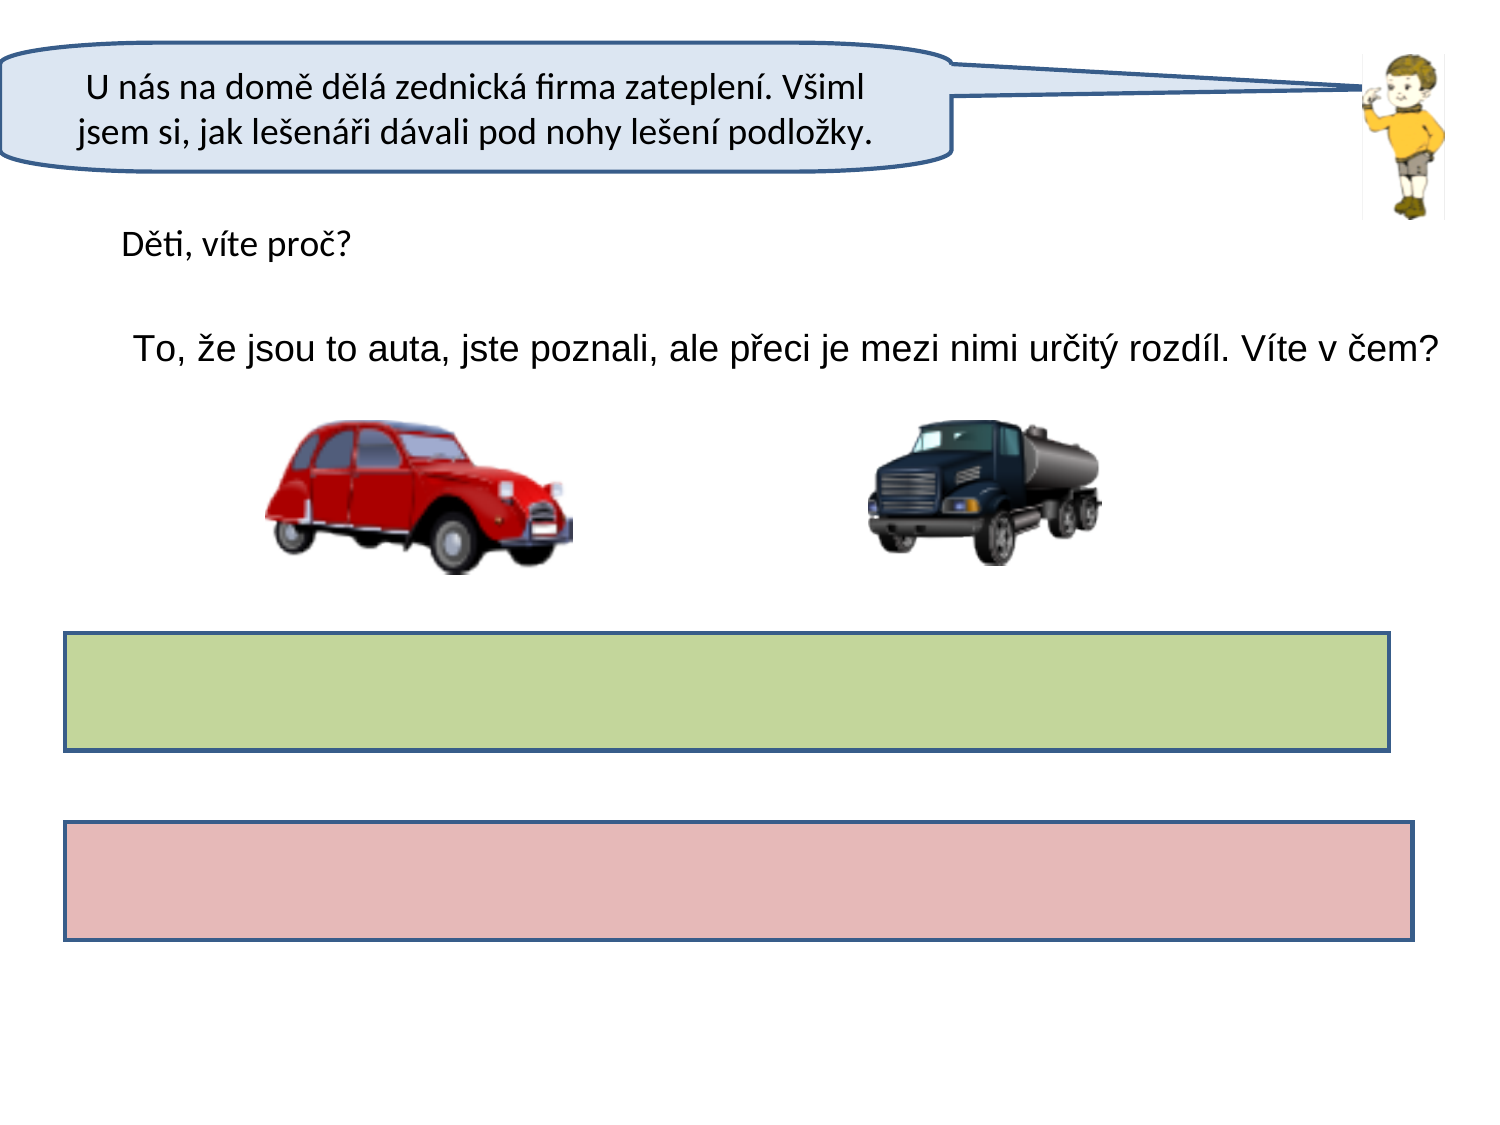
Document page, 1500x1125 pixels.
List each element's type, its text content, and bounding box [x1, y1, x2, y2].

picture [265, 420, 573, 575]
text_box To, že jsou to auta, jste poznali, ale přeci je mezi nimi určitý rozdíl. Víte v čem? [117, 316, 1456, 377]
picture [868, 420, 1102, 566]
picture [1360, 52, 1447, 222]
text_box [64, 633, 1389, 751]
text_box Děti, víte proč? [106, 210, 368, 272]
text_box [64, 822, 1413, 940]
text_box U nás na domě dělá zednická firma zateplení. Všiml jsem si, jak lešenáři dávali pod nohy lešení podložky. [0, 42, 1360, 172]
